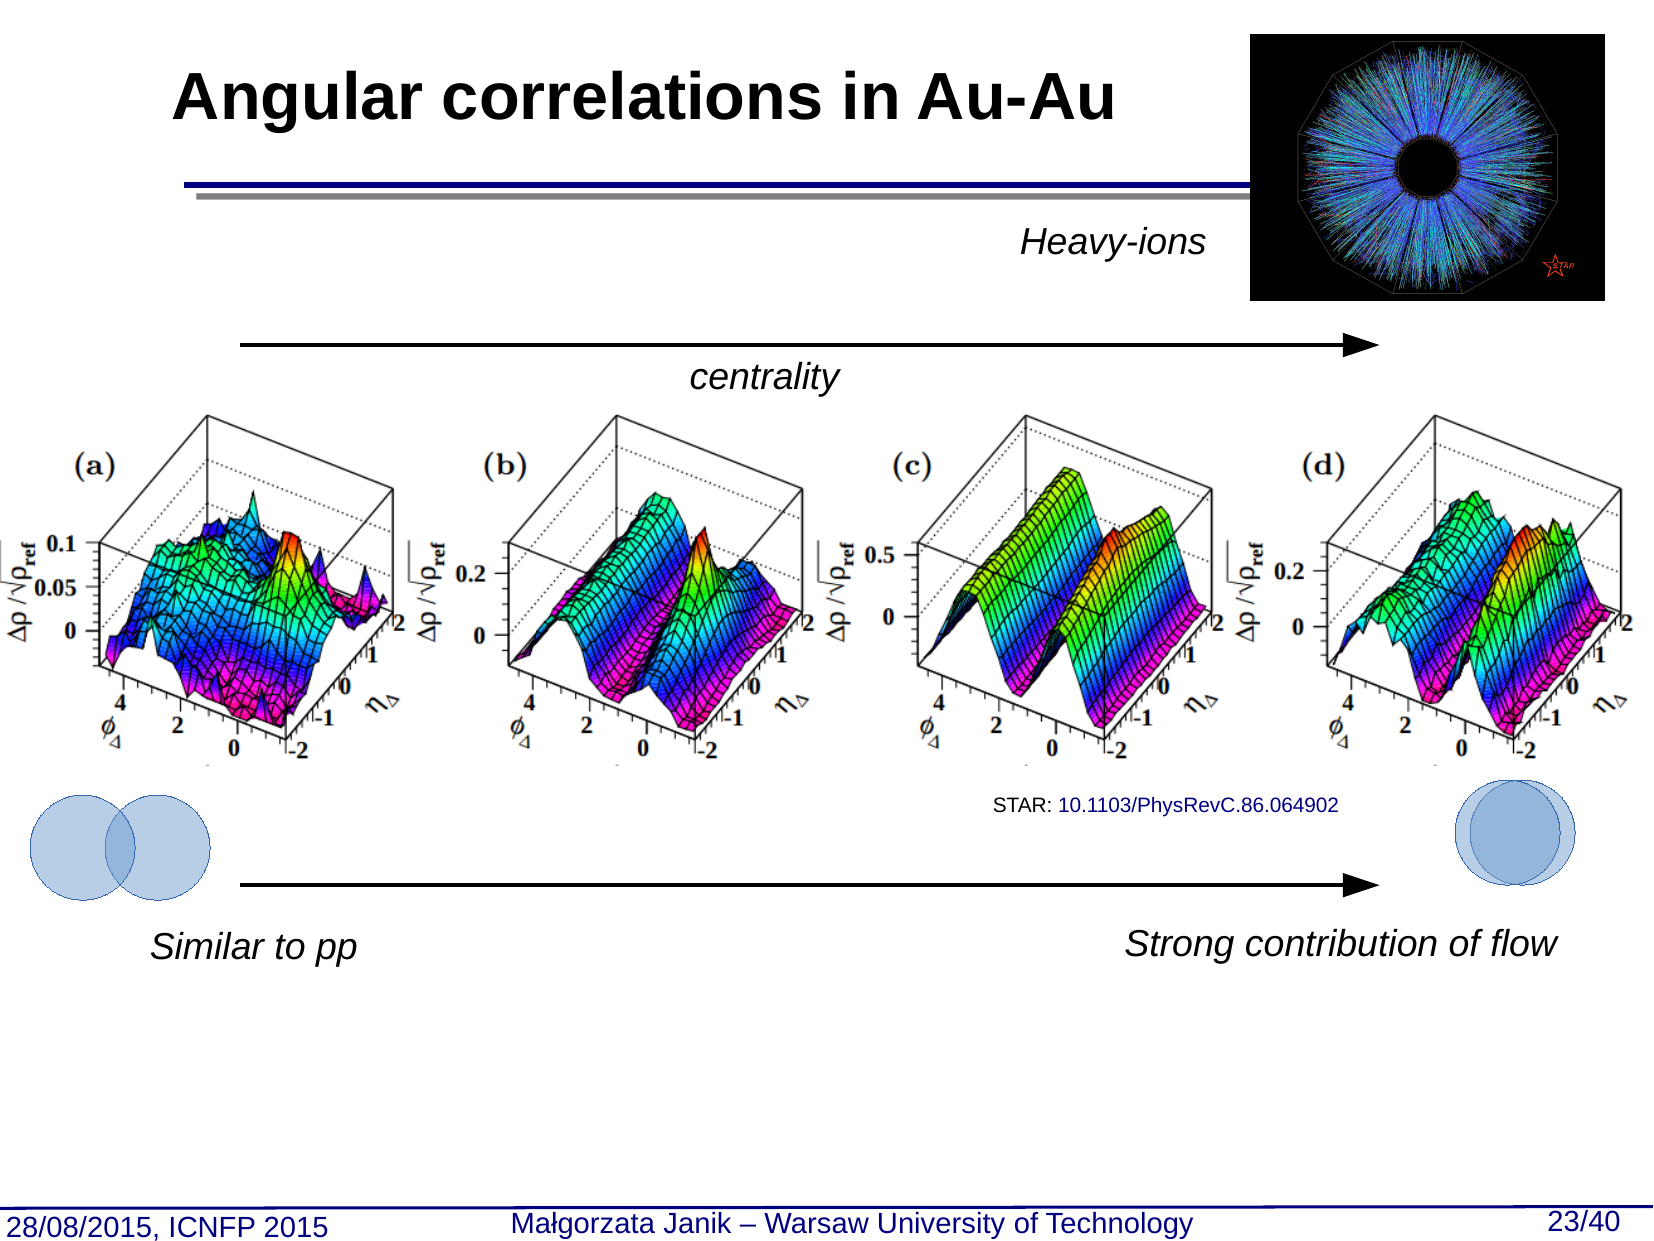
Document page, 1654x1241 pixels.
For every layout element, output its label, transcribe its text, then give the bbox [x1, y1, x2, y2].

text_box centrality [674, 348, 1200, 406]
text_box Heavy-ions [1005, 213, 1381, 271]
text_box Similar to pp [134, 918, 555, 976]
text_box [1455, 780, 1576, 886]
text_box [30, 795, 211, 901]
title Angular correlations in Au-Au [25, 36, 1250, 156]
text_box STAR: 10.1103/PhysRevC.86.064902 [978, 786, 1411, 826]
picture [0, 400, 1653, 766]
picture [1250, 34, 1605, 301]
text_box Strong contribution of flow [1109, 915, 1590, 973]
